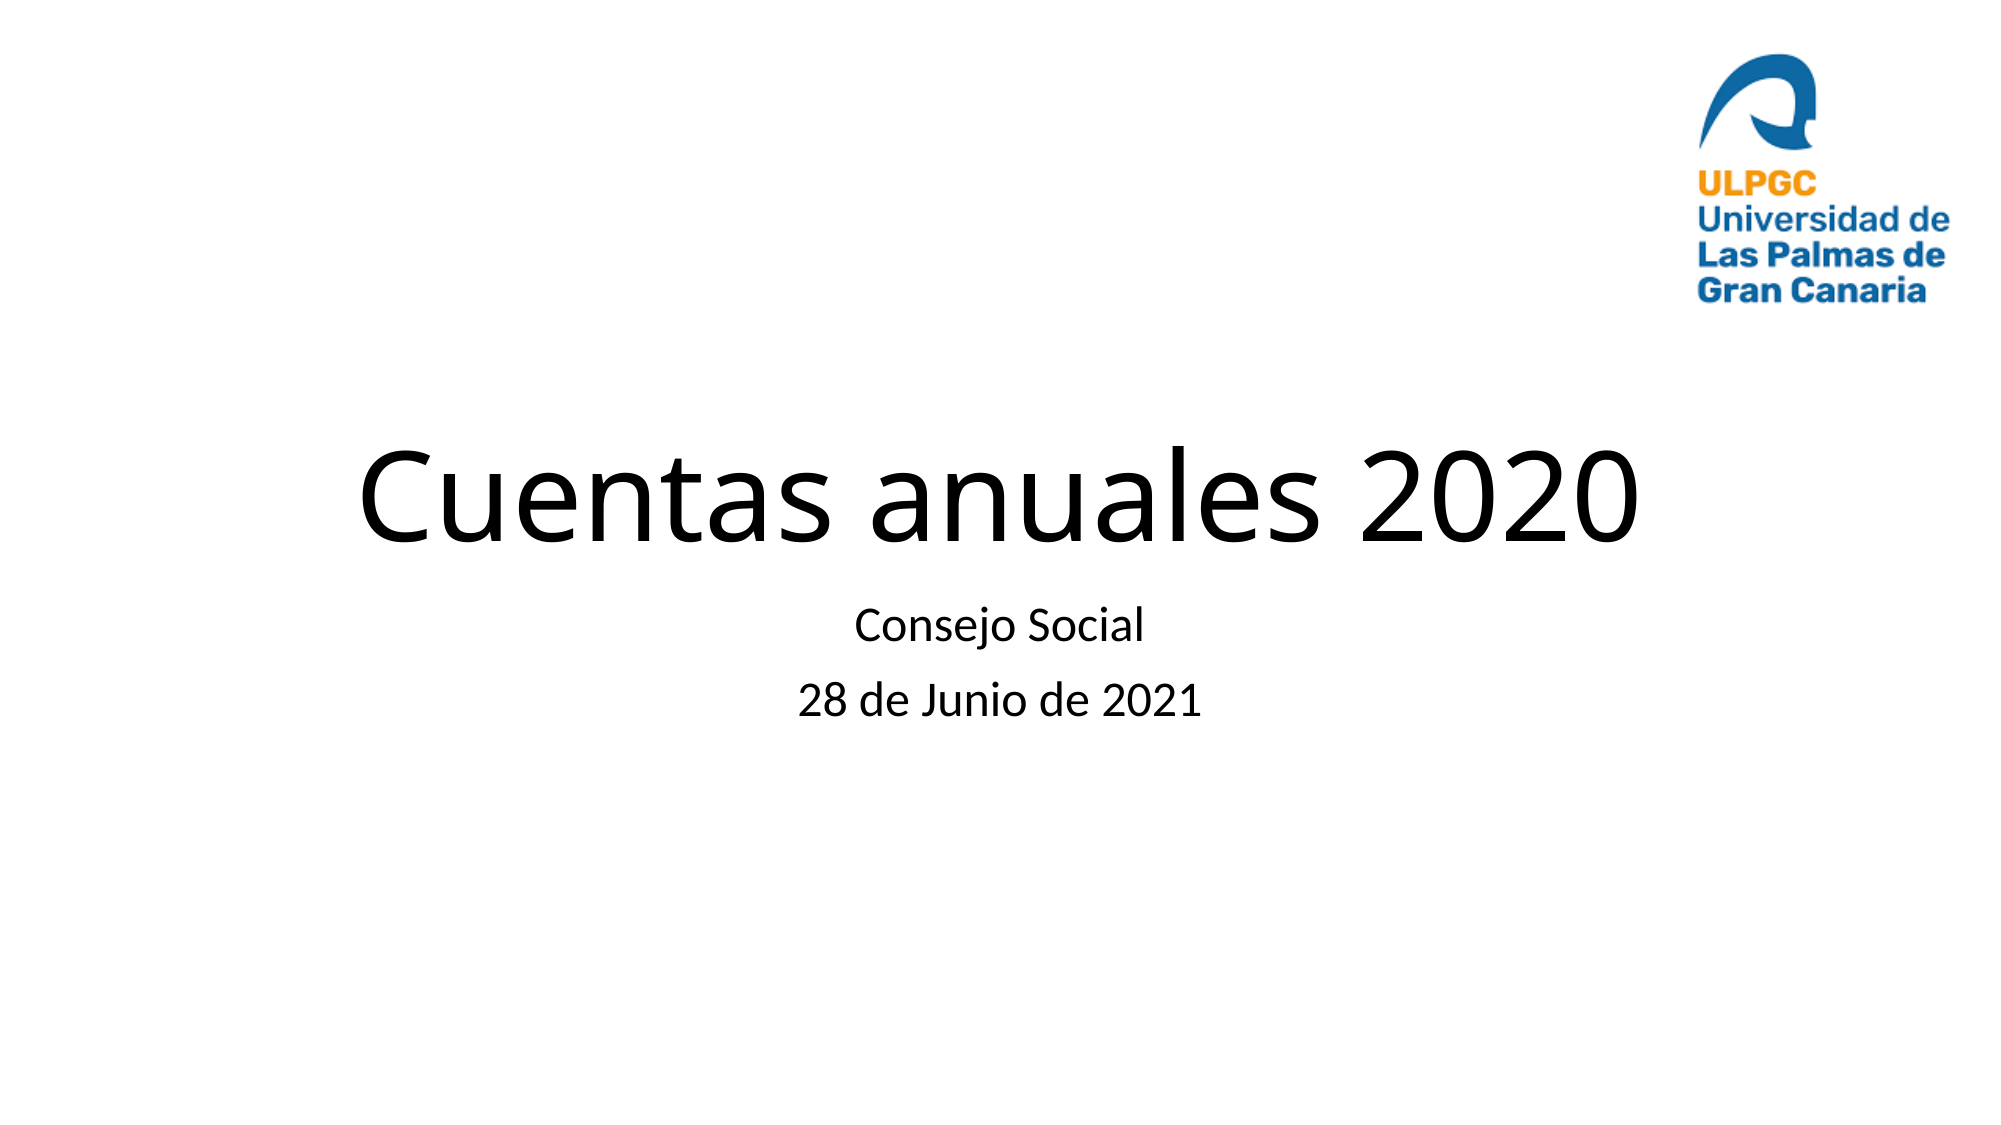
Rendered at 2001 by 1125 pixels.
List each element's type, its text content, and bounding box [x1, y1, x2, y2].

subtitle Consejo Social 28 de Junio de 2021 [249, 590, 1750, 863]
picture [1648, 4, 2000, 355]
title Cuentas anuales 2020 [249, 184, 1750, 576]
